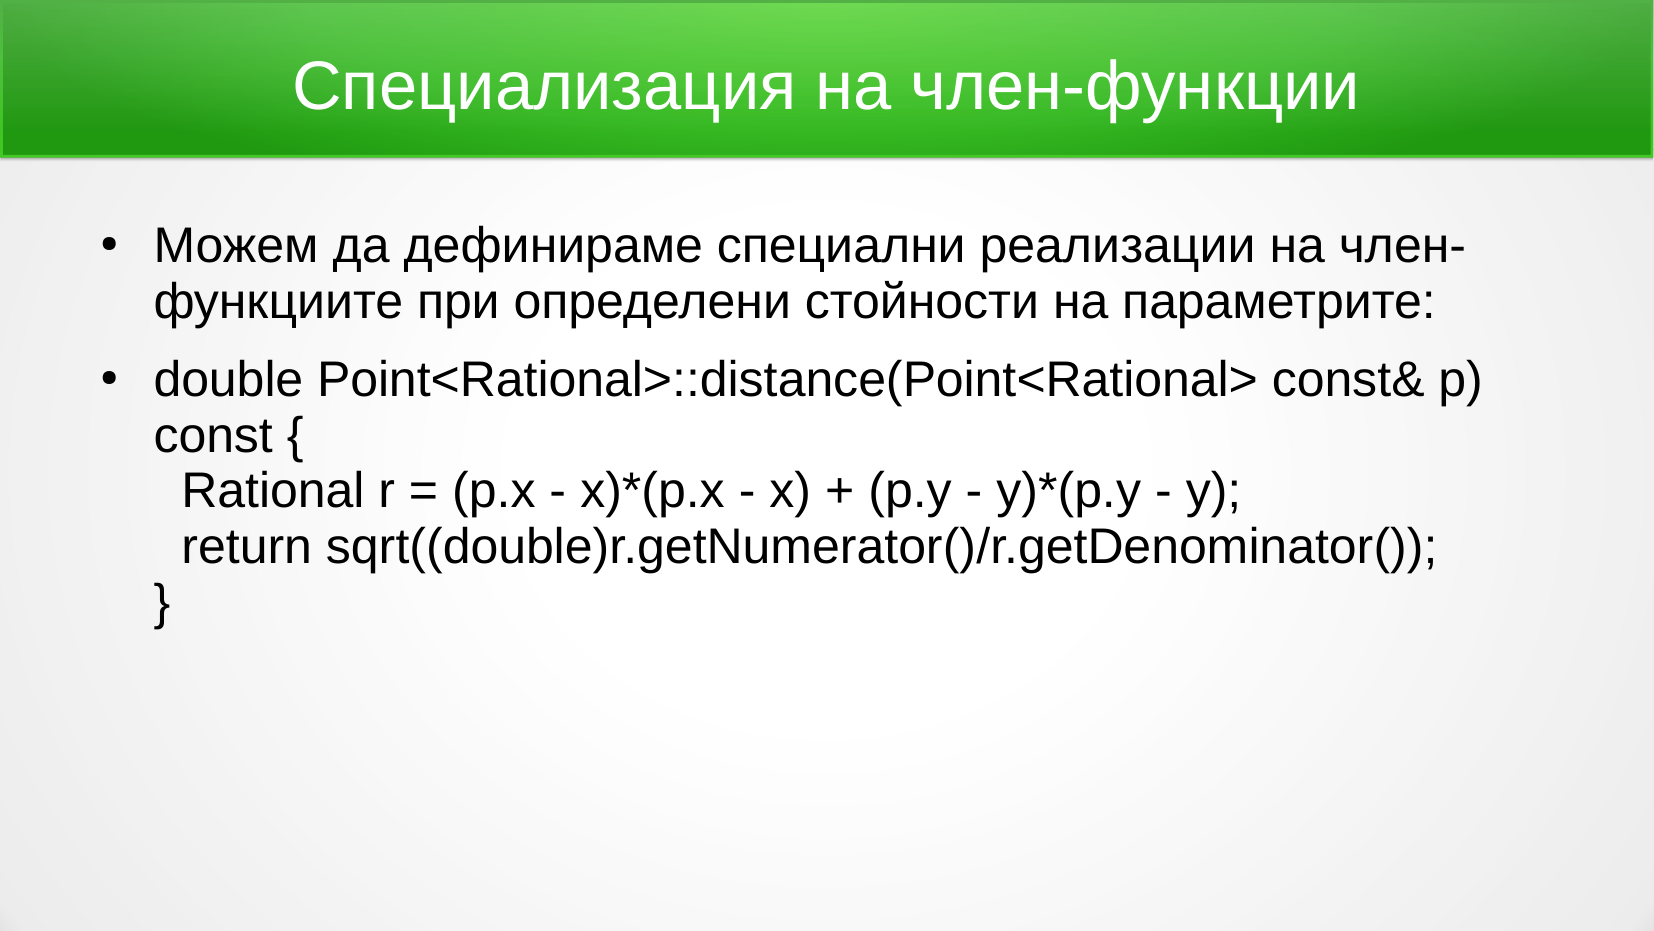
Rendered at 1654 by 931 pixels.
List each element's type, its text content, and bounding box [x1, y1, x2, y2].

title Специализация на член-функции [82, 37, 1571, 135]
list Можем да дефинираме специални реализации на член-функциите при определени стойности на параметрите: double Point<Rational>::distance(Point<Rational> const& p) const { Rational r = (p.x - x)*(p.x - x) + (p.y - y)*(p.y - y); return sqrt((double)r.getNumerator()/r.getDenominator()); } [82, 217, 1538, 758]
